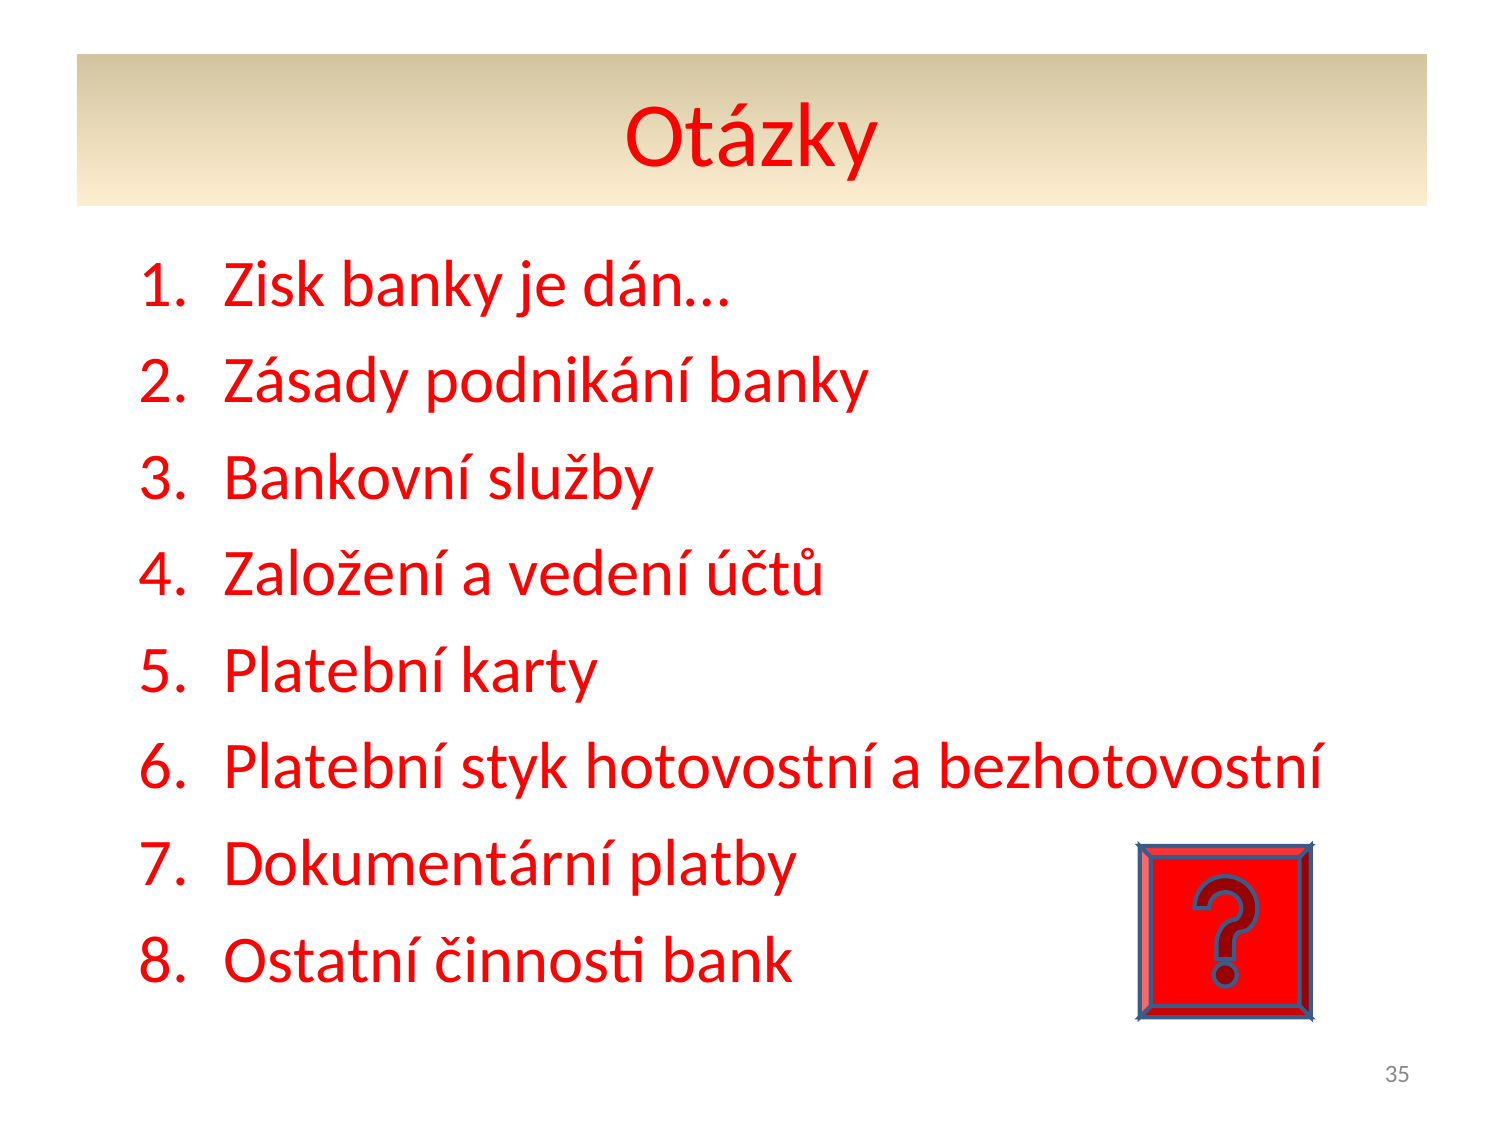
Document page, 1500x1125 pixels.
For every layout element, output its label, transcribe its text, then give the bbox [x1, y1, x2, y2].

text_box <číslo> [1074, 1042, 1426, 1103]
text_box [1140, 846, 1311, 1018]
list Zisk banky je dán… Zásady podnikání banky Bankovní služby Založení a vedení účtů Platební karty Platební styk hotovostní a bezhotovostní Dokumentární platby Ostatní činnosti bank [123, 231, 1425, 1125]
title Otázky [76, 54, 1427, 206]
